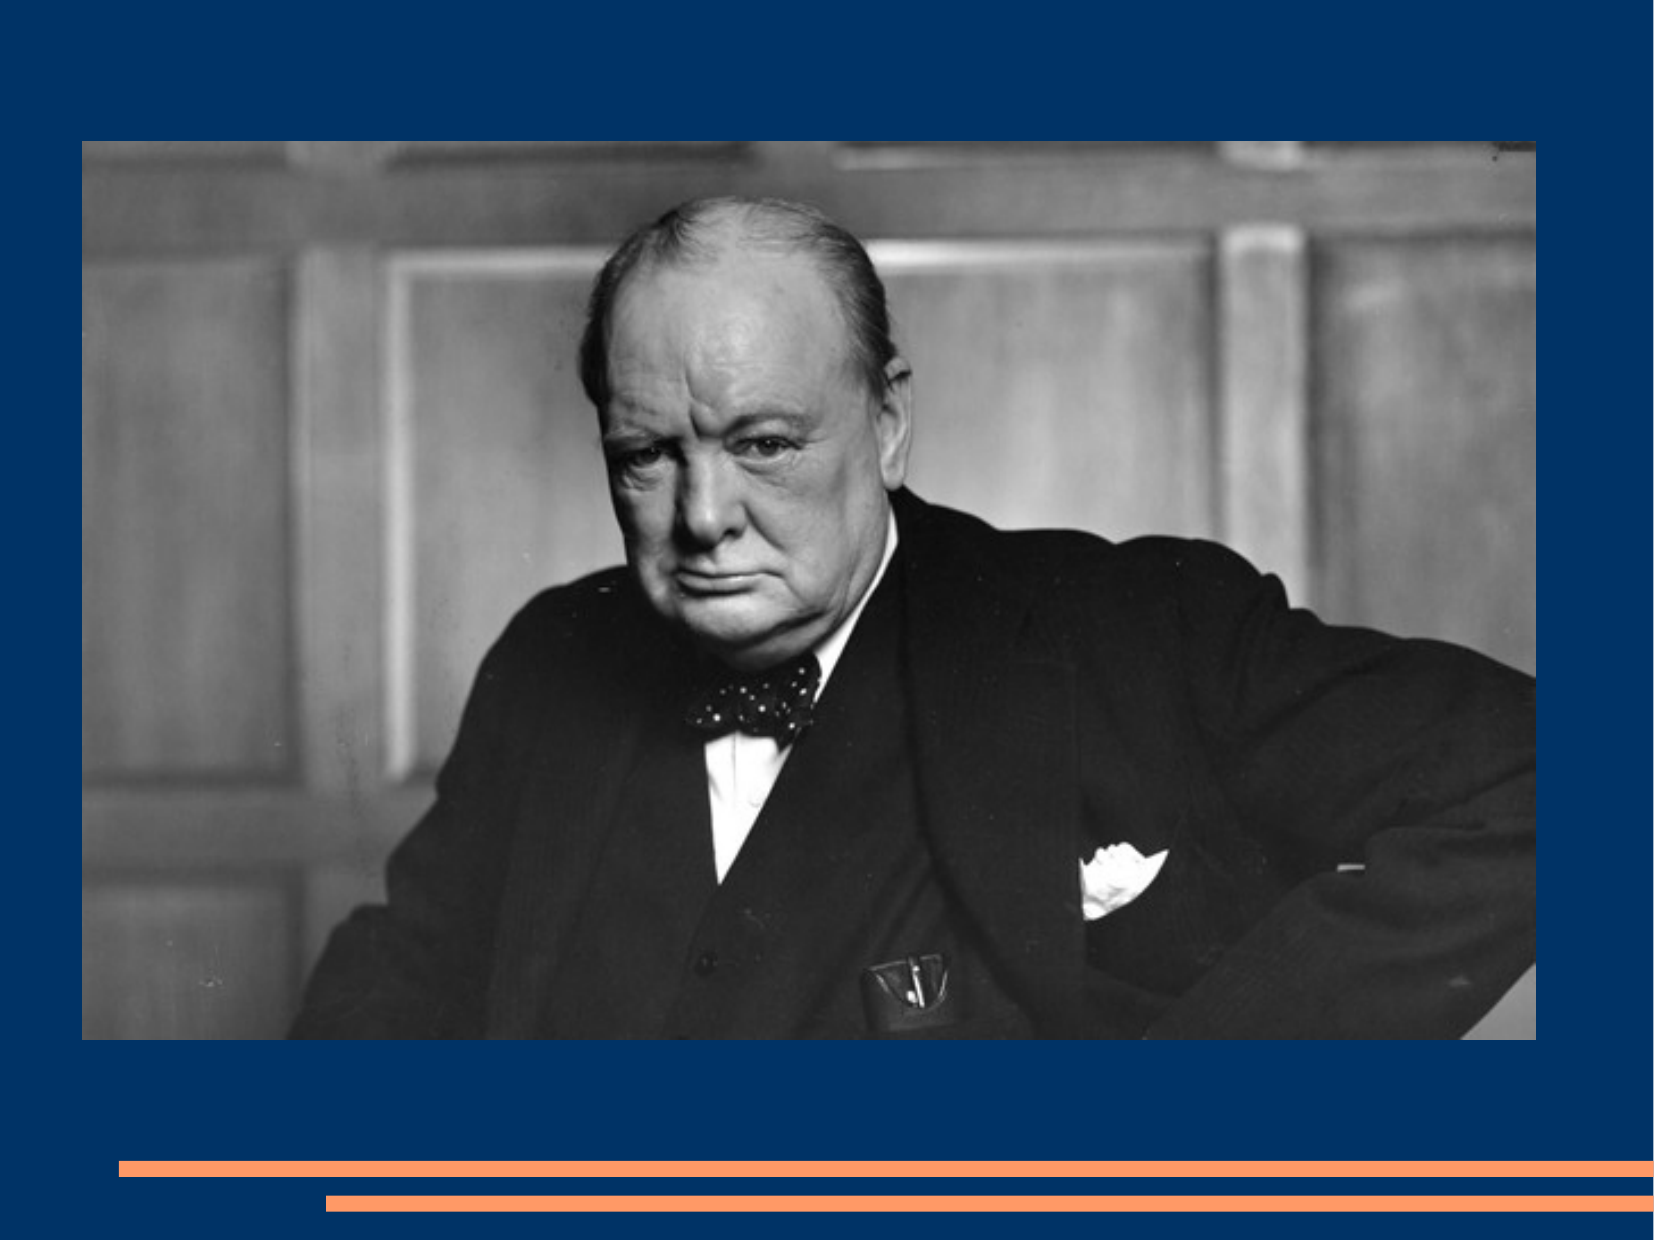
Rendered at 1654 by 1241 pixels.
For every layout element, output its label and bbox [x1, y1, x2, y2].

picture [82, 141, 1536, 1040]
